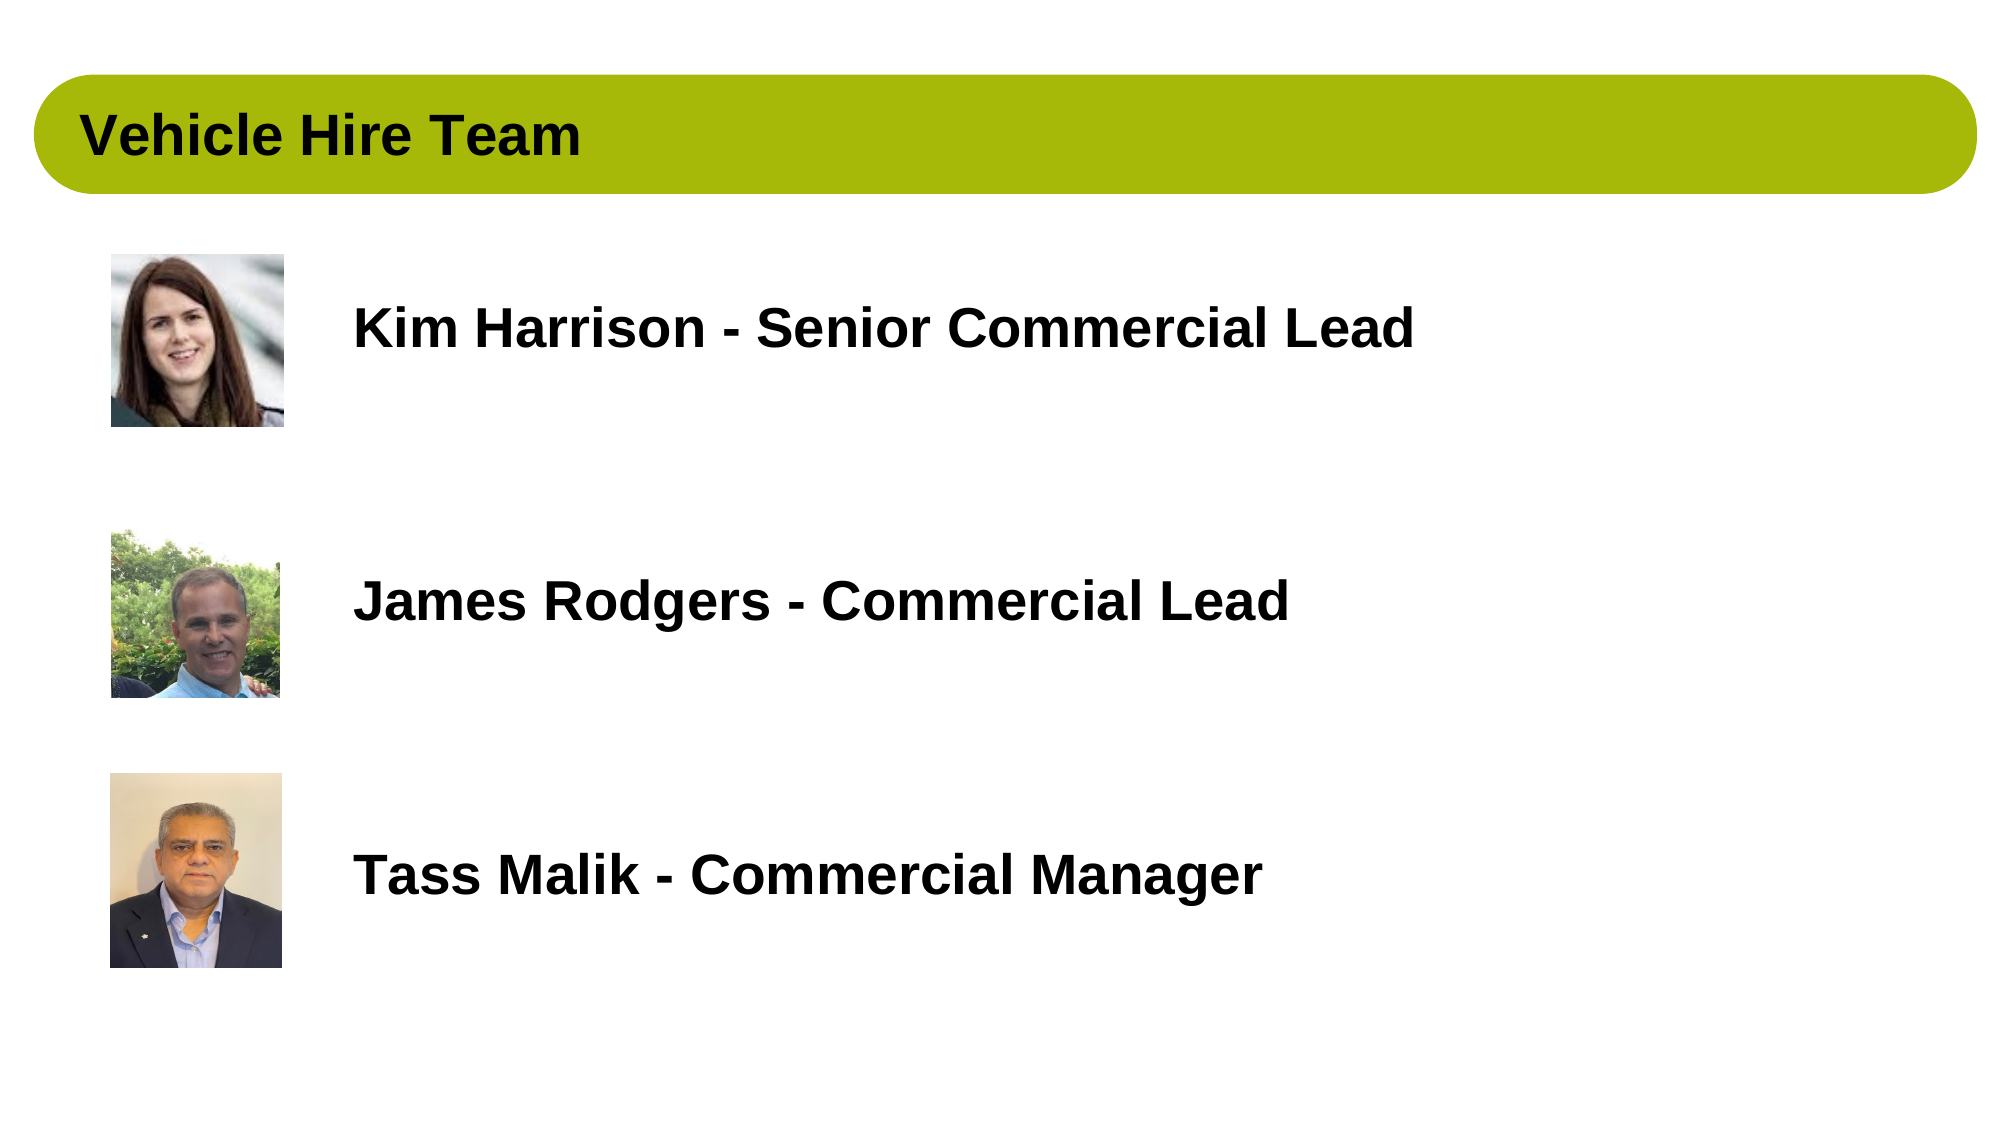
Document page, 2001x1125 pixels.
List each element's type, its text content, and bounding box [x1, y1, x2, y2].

text_box James Rodgers - Commercial Lead [333, 544, 1517, 683]
picture [111, 529, 280, 698]
text_box Tass Malik - Commercial Manager [333, 817, 1750, 956]
picture [110, 773, 282, 968]
text_box Kim Harrison - Senior Commercial Lead [333, 270, 1517, 410]
picture [111, 254, 284, 427]
title Vehicle Hire Team [79, 97, 1652, 185]
